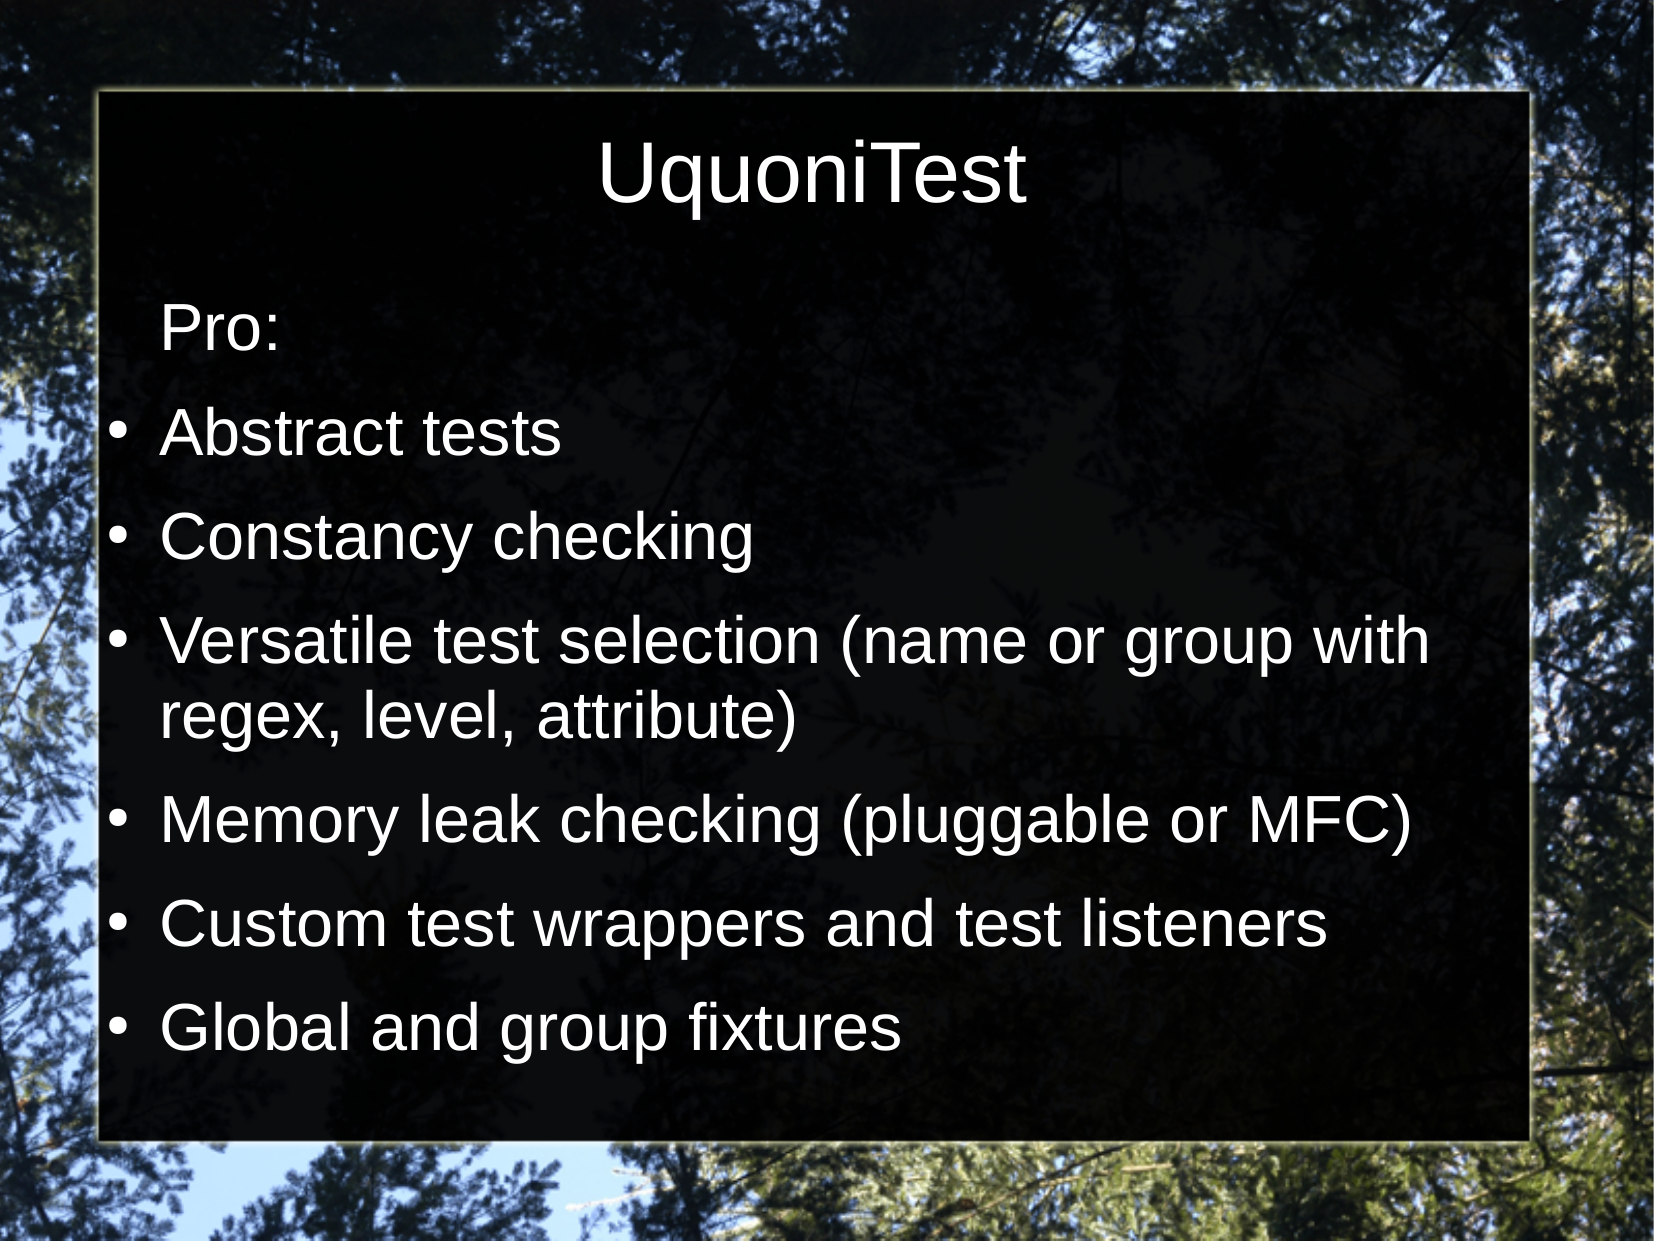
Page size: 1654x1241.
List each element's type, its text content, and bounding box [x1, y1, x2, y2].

picture [0, 0, 1654, 1241]
title UquoniTest [88, 88, 1536, 257]
list Pro: Abstract tests Constancy checking Versatile test selection (name or group with regex, level, attribute) Memory leak checking (pluggable or MFC) Custom test wrappers and test listeners Global and group fixtures [88, 290, 1536, 1109]
